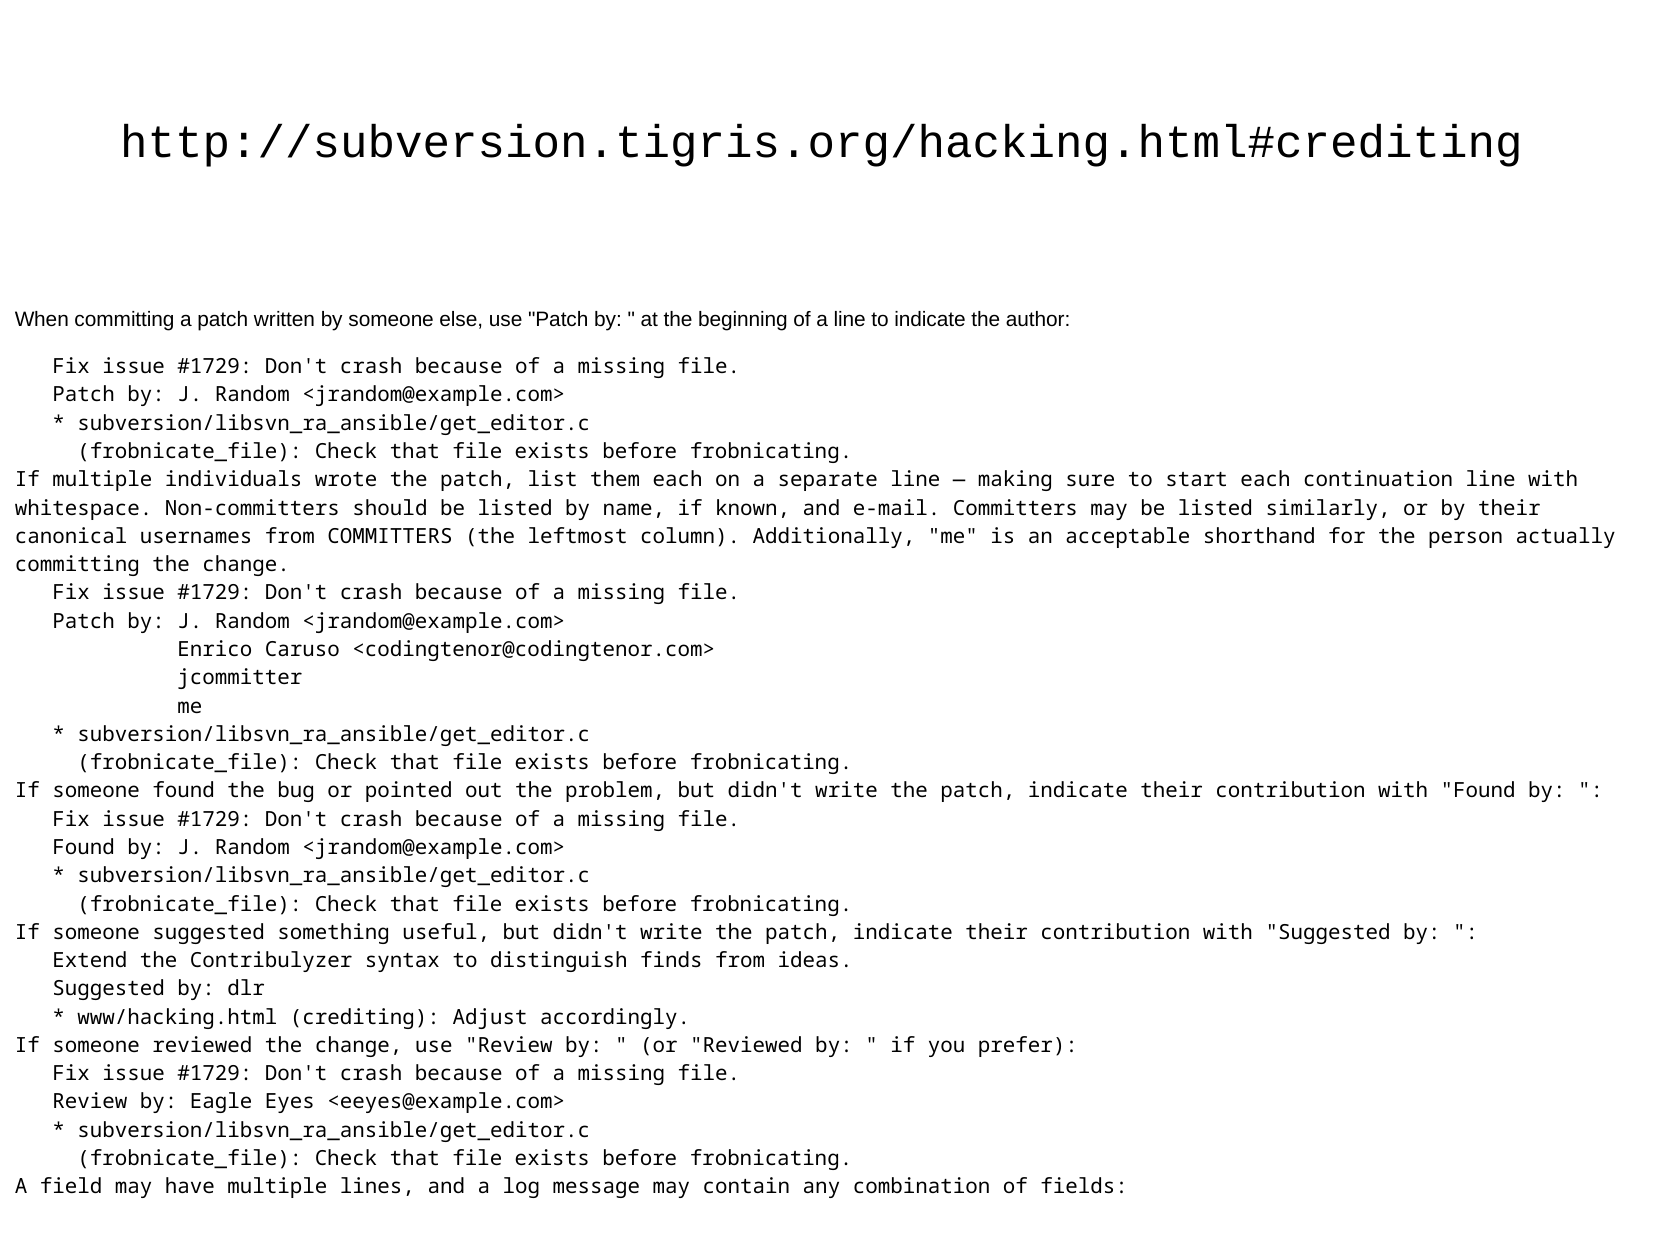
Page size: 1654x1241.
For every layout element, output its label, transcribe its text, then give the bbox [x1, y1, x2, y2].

text_box When committing a patch written by someone else, use "Patch by: " at the beginning of a line to indicate the author: Fix issue #1729: Don't crash because of a missing file. Patch by: J. Random <jrandom@example.com> * subversion/libsvn_ra_ansible/get_editor.c (frobnicate_file): Check that file exists before frobnicating. If multiple individuals wrote the patch, list them each on a separate line — making sure to start each continuation line with whitespace. Non-committers should be listed by name, if known, and e-mail. Committers may be listed similarly, or by their canonical usernames from COMMITTERS (the leftmost column). Additionally, "me" is an acceptable shorthand for the person actually committing the change. Fix issue #1729: Don't crash because of a missing file. Patch by: J. Random <jrandom@example.com> Enrico Caruso <codingtenor@codingtenor.com> jcommitter me * subversion/libsvn_ra_ansible/get_editor.c (frobnicate_file): Check that file exists before frobnicating. If someone found the bug or pointed out the problem, but didn't write the patch, indicate their contribution with "Found by: ": Fix issue #1729: Don't crash because of a missing file. Found by: J. Random <jrandom@example.com> * subversion/libsvn_ra_ansible/get_editor.c (frobnicate_file): Check that file exists before frobnicating. If someone suggested something useful, but didn't write the patch, indicate their contribution with "Suggested by: ": Extend the Contribulyzer syntax to distinguish finds from ideas. Suggested by: dlr * www/hacking.html (crediting): Adjust accordingly. If someone reviewed the change, use "Review by: " (or "Reviewed by: " if you prefer): Fix issue #1729: Don't crash because of a missing file. Review by: Eagle Eyes <eeyes@example.com> * subversion/libsvn_ra_ansible/get_editor.c (frobnicate_file): Check that file exists before frobnicating. A field may have multiple lines, and a log message may contain any combination of fields: ... etc ... [0, 300, 1654, 1089]
text_box http://subversion.tigris.org/hacking.html#crediting [105, 112, 1538, 178]
